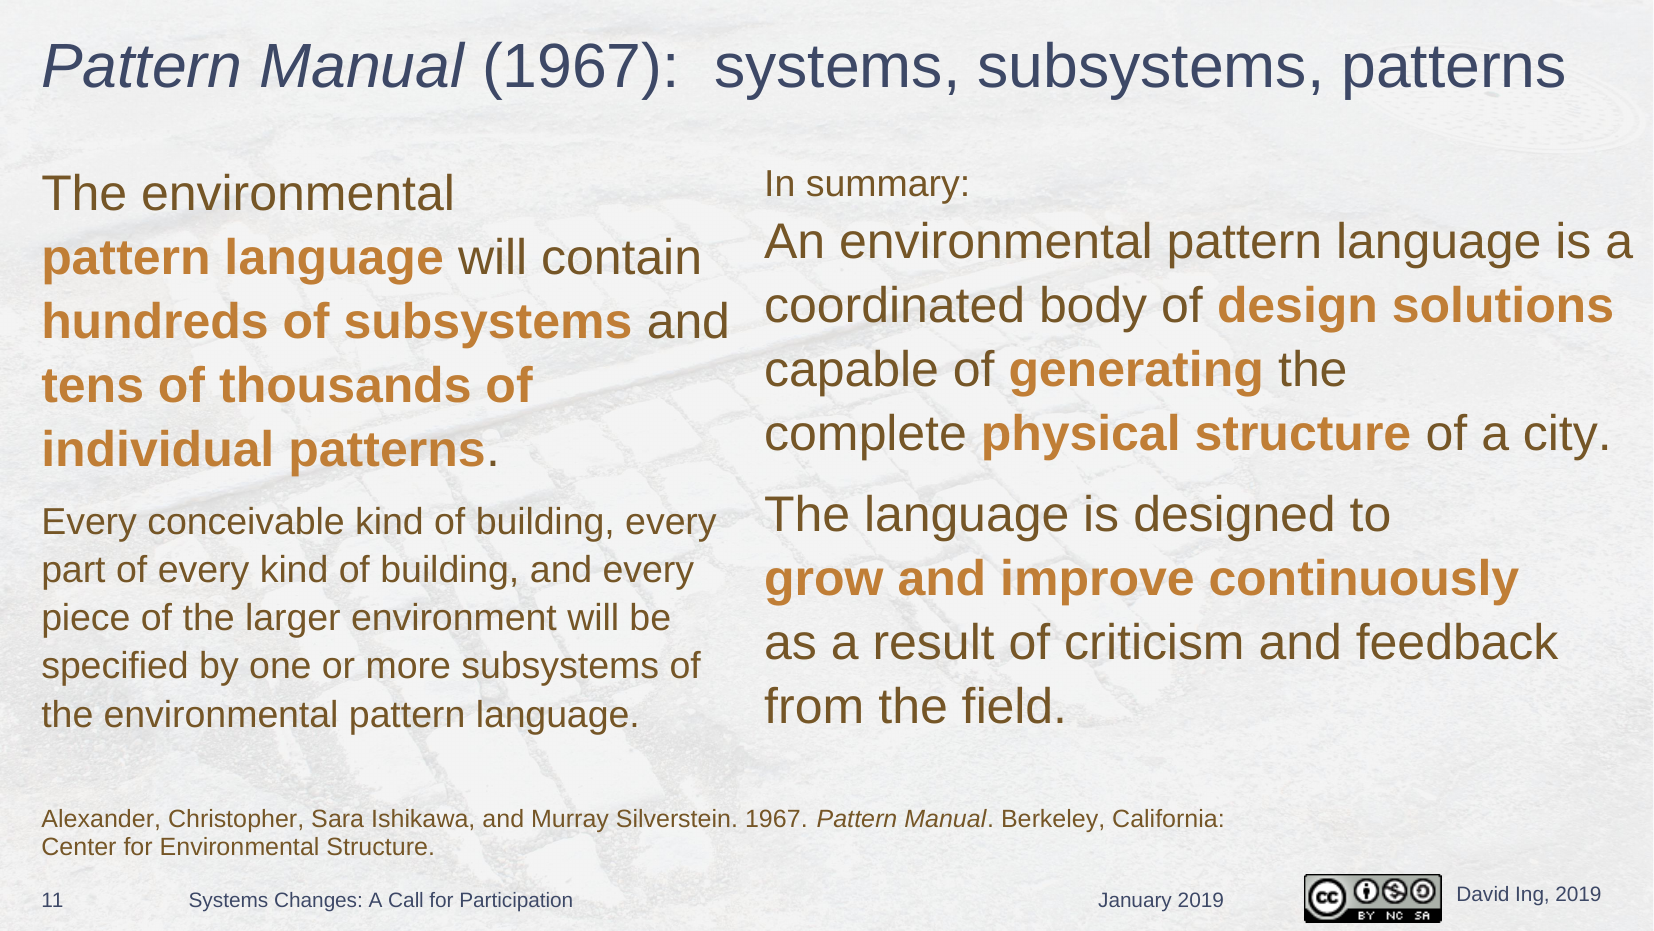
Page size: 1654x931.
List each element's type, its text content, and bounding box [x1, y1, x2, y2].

text_box Alexander, Christopher, Sara Ishikawa, and Murray Silverstein. 1967. Pattern Manual. Berkeley, California: Center for Environmental Structure. [26, 797, 1613, 869]
list In summary: An environmental pattern language is a coordinated body of design solutions capable of generating the complete physical structure of a city. The language is designed to grow and improve continuously as a result of criticism and feedback from the field. [764, 156, 1643, 749]
list The environmental pattern language will contain hundreds of subsystems and tens of thousands of individual patterns. Every conceivable kind of building, every part of every kind of building, and every piece of the larger environment will be specified by one or more subsystems of the environmental pattern language. [41, 156, 734, 747]
picture [0, 0, 1654, 931]
title Pattern Manual (1967): systems, subsystems, patterns [41, 30, 1613, 126]
